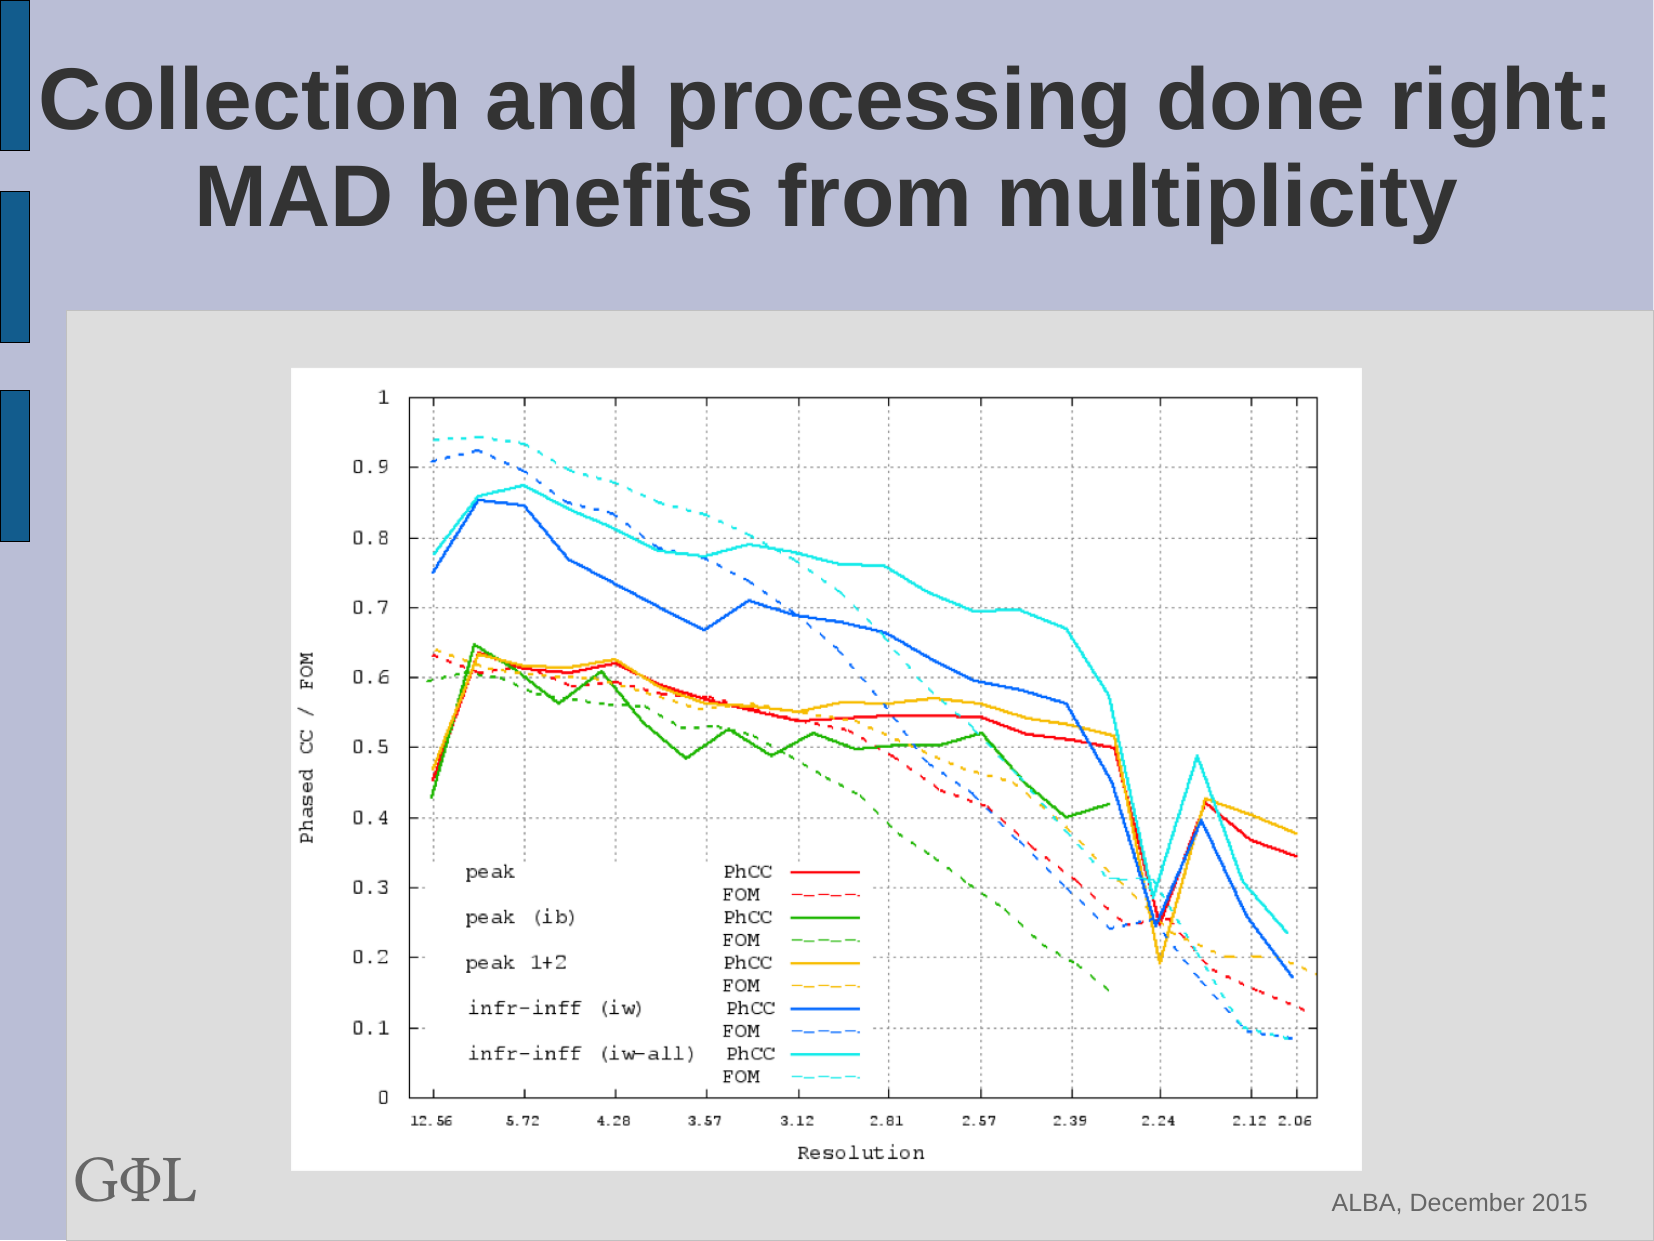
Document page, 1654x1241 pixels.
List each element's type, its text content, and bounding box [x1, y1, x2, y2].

picture [291, 367, 1362, 1171]
title Collection and processing done right: MAD benefits from multiplicity [23, 44, 1630, 252]
